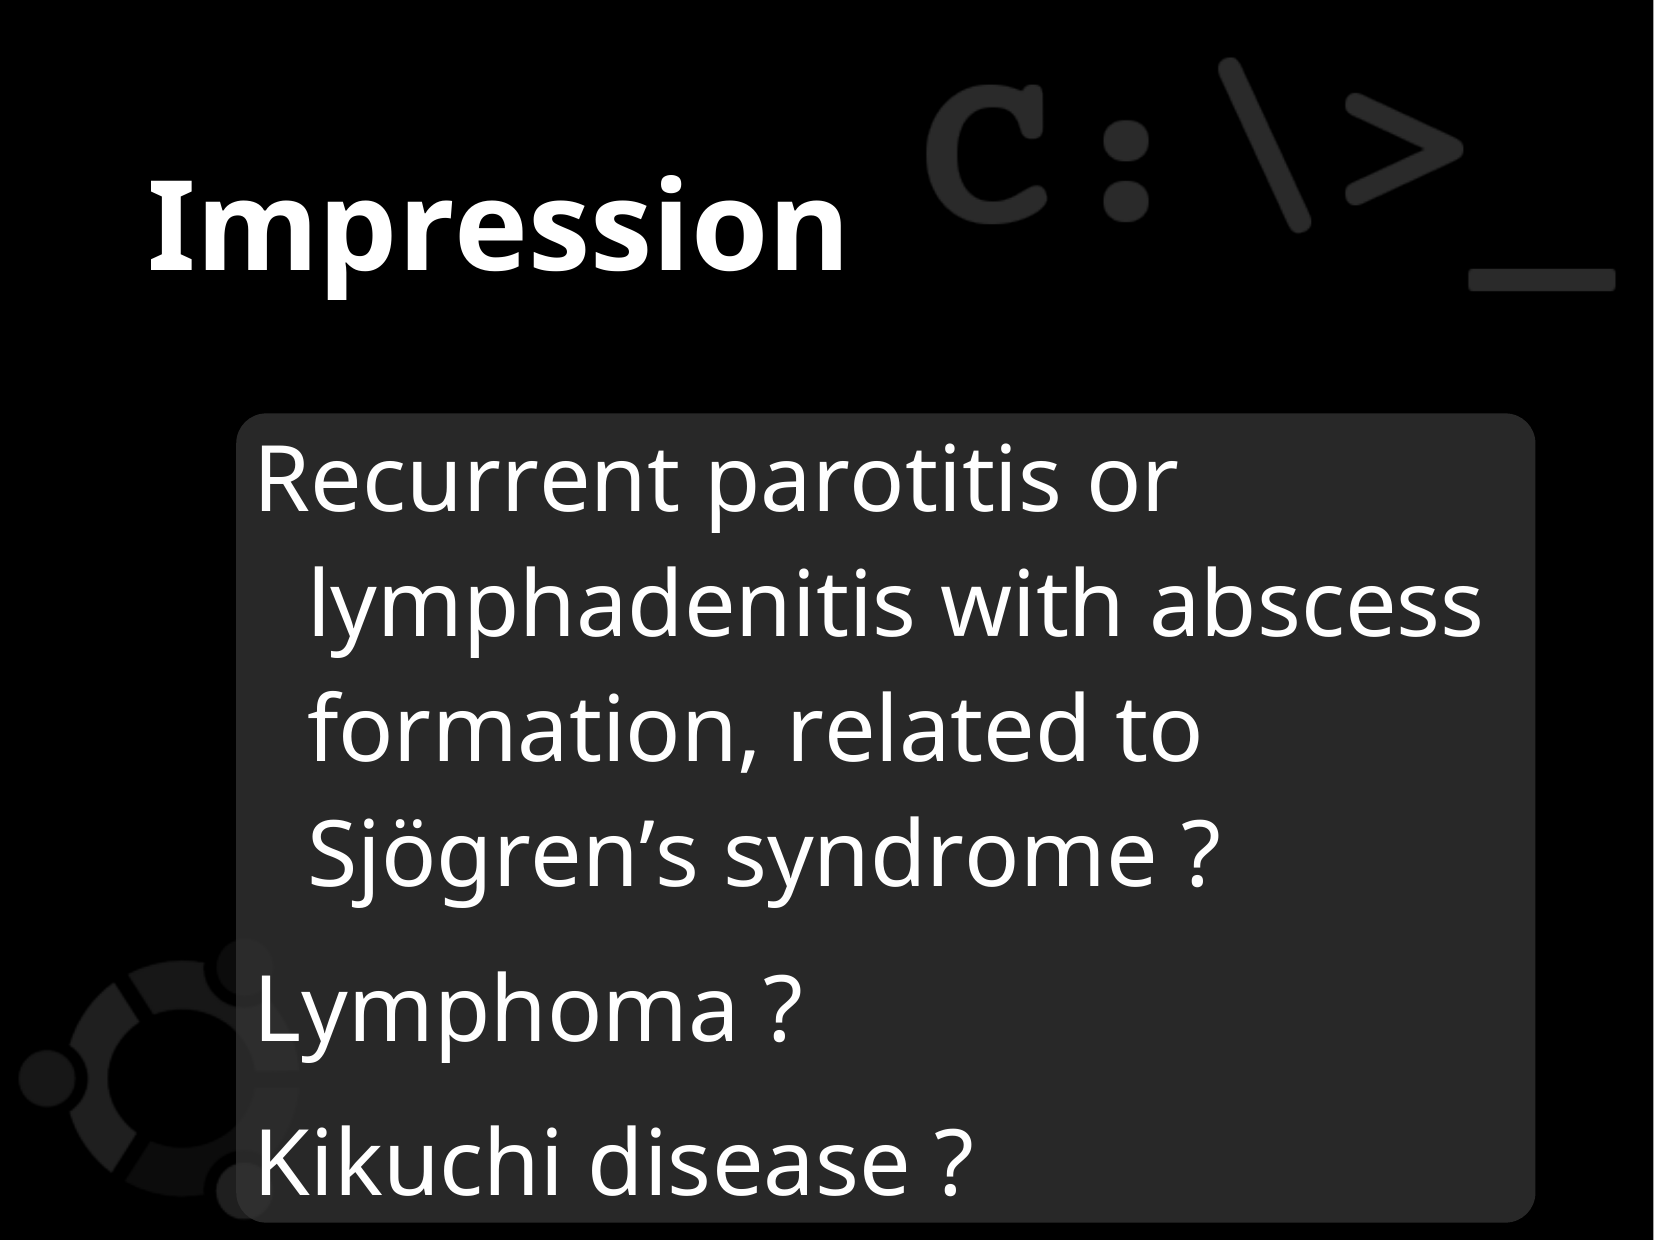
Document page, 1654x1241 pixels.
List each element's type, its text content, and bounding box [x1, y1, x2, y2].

list Recurrent parotitis or lymphadenitis with abscess formation, related to Sjögren’s syndrome ? Lymphoma ? Kikuchi disease ? [236, 413, 1536, 1109]
picture [889, 0, 1654, 336]
picture [4, 923, 321, 1234]
title Impression [147, 118, 1506, 326]
